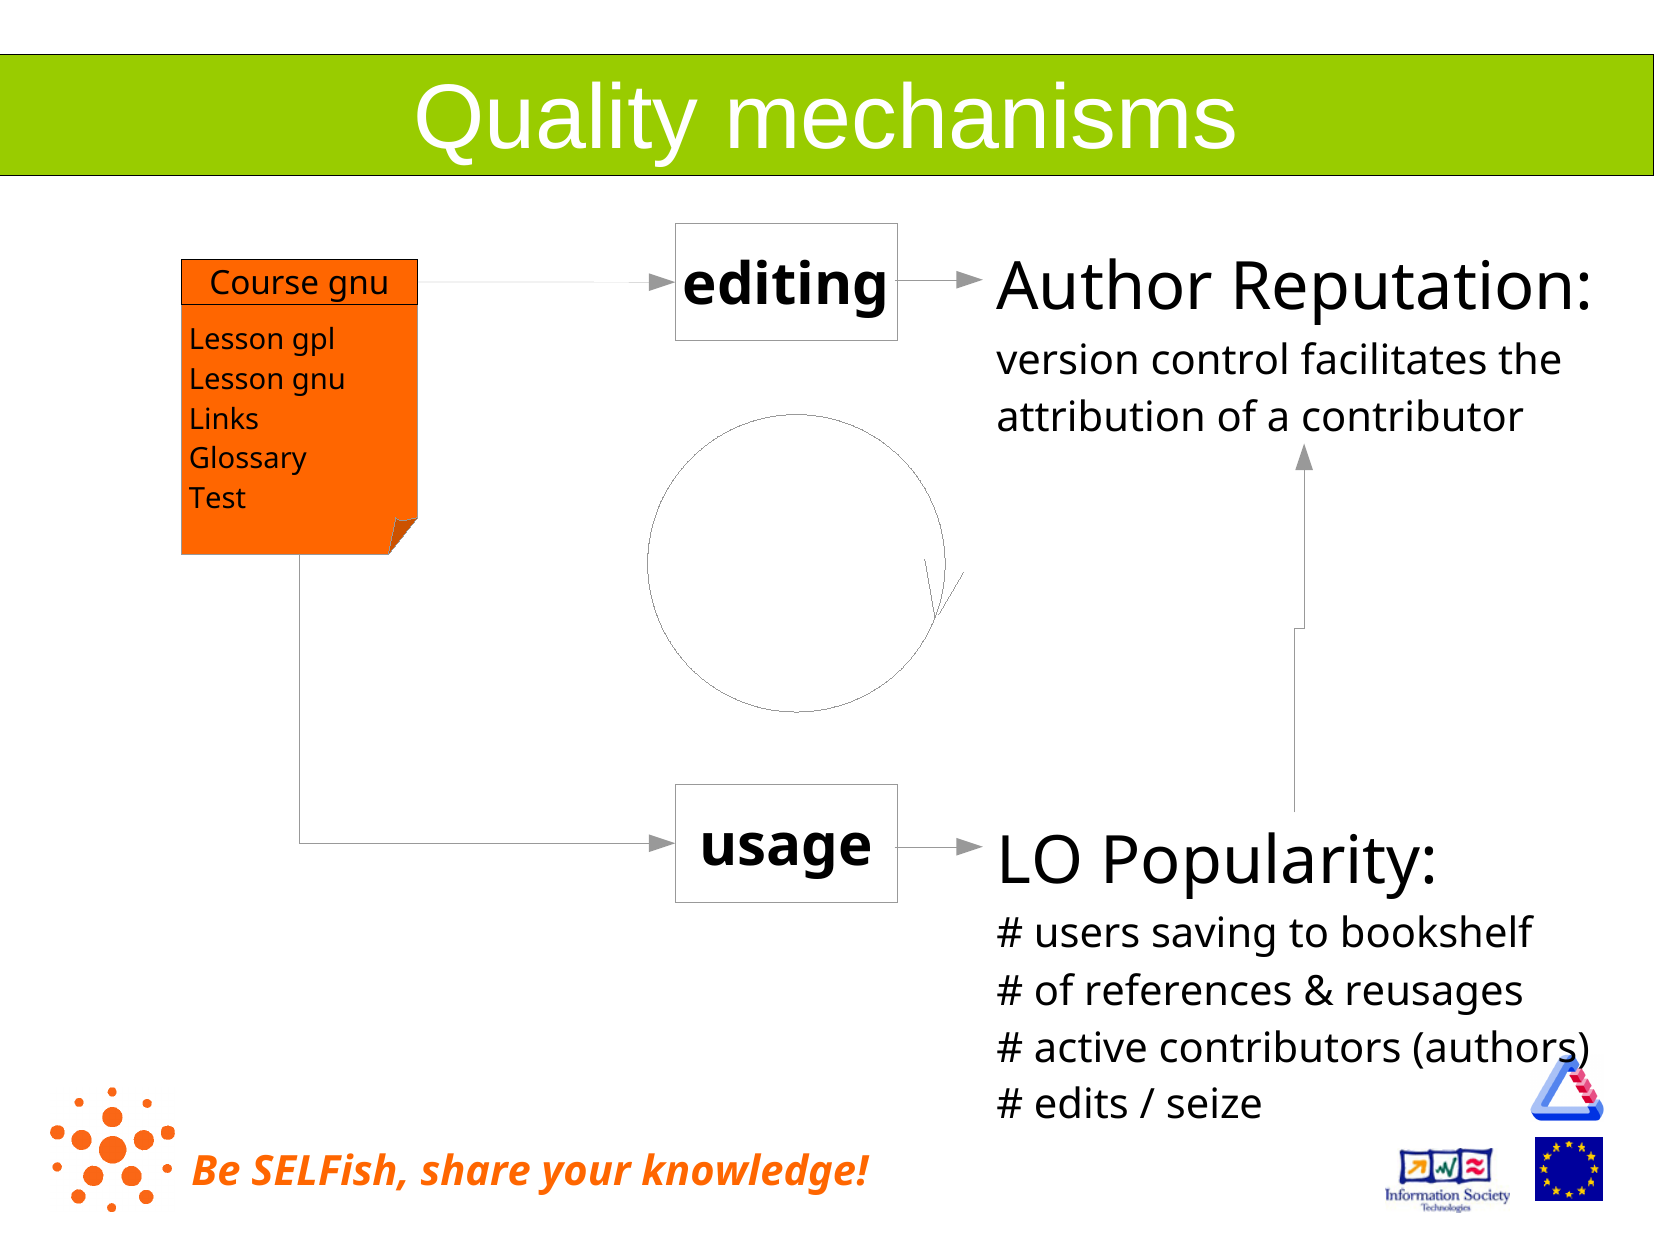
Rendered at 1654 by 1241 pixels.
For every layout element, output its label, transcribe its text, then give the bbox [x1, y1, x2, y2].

text_box Lesson gpl Lesson gnu Links Glossary Test [181, 318, 418, 540]
text_box [181, 305, 418, 318]
title Quality mechanisms [82, 48, 1571, 185]
text_box usage [675, 784, 898, 903]
picture [1530, 1054, 1604, 1122]
picture [1535, 1137, 1603, 1201]
picture [50, 1087, 175, 1212]
picture [1385, 1148, 1510, 1213]
text_box editing [675, 223, 898, 341]
text_box Author Reputation: version control facilitates the attribution of a contributor [996, 238, 1590, 414]
text_box LO Popularity: # users saving to bookshelf # of references & reusages # active contributors (authors) # edits / seize [996, 812, 1592, 1085]
text_box [181, 540, 400, 555]
text_box Course gnu [181, 259, 418, 304]
